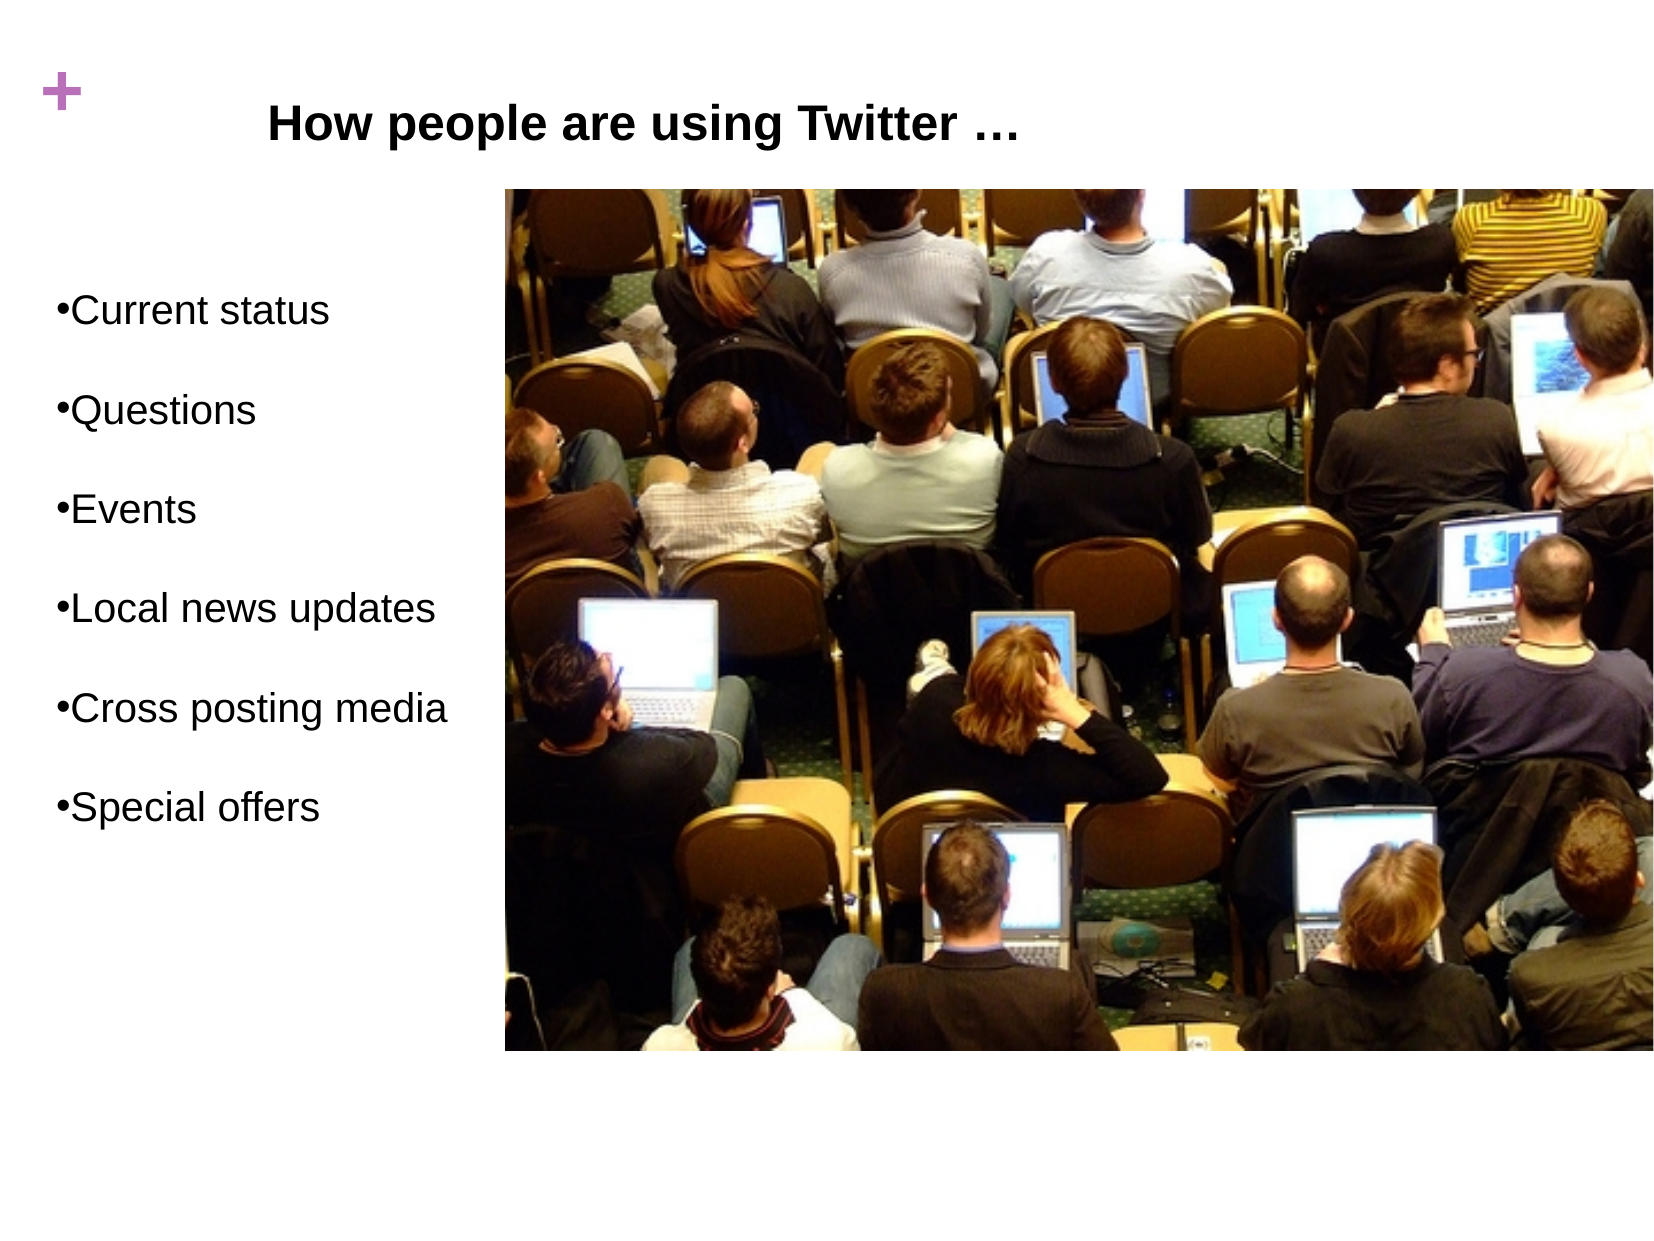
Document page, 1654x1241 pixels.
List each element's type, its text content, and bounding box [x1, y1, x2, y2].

text_box How people are using Twitter … [252, 82, 1401, 159]
picture [505, 189, 1654, 1051]
text_box Current status Questions Events Local news updates Cross posting media Special offers [41, 275, 510, 838]
